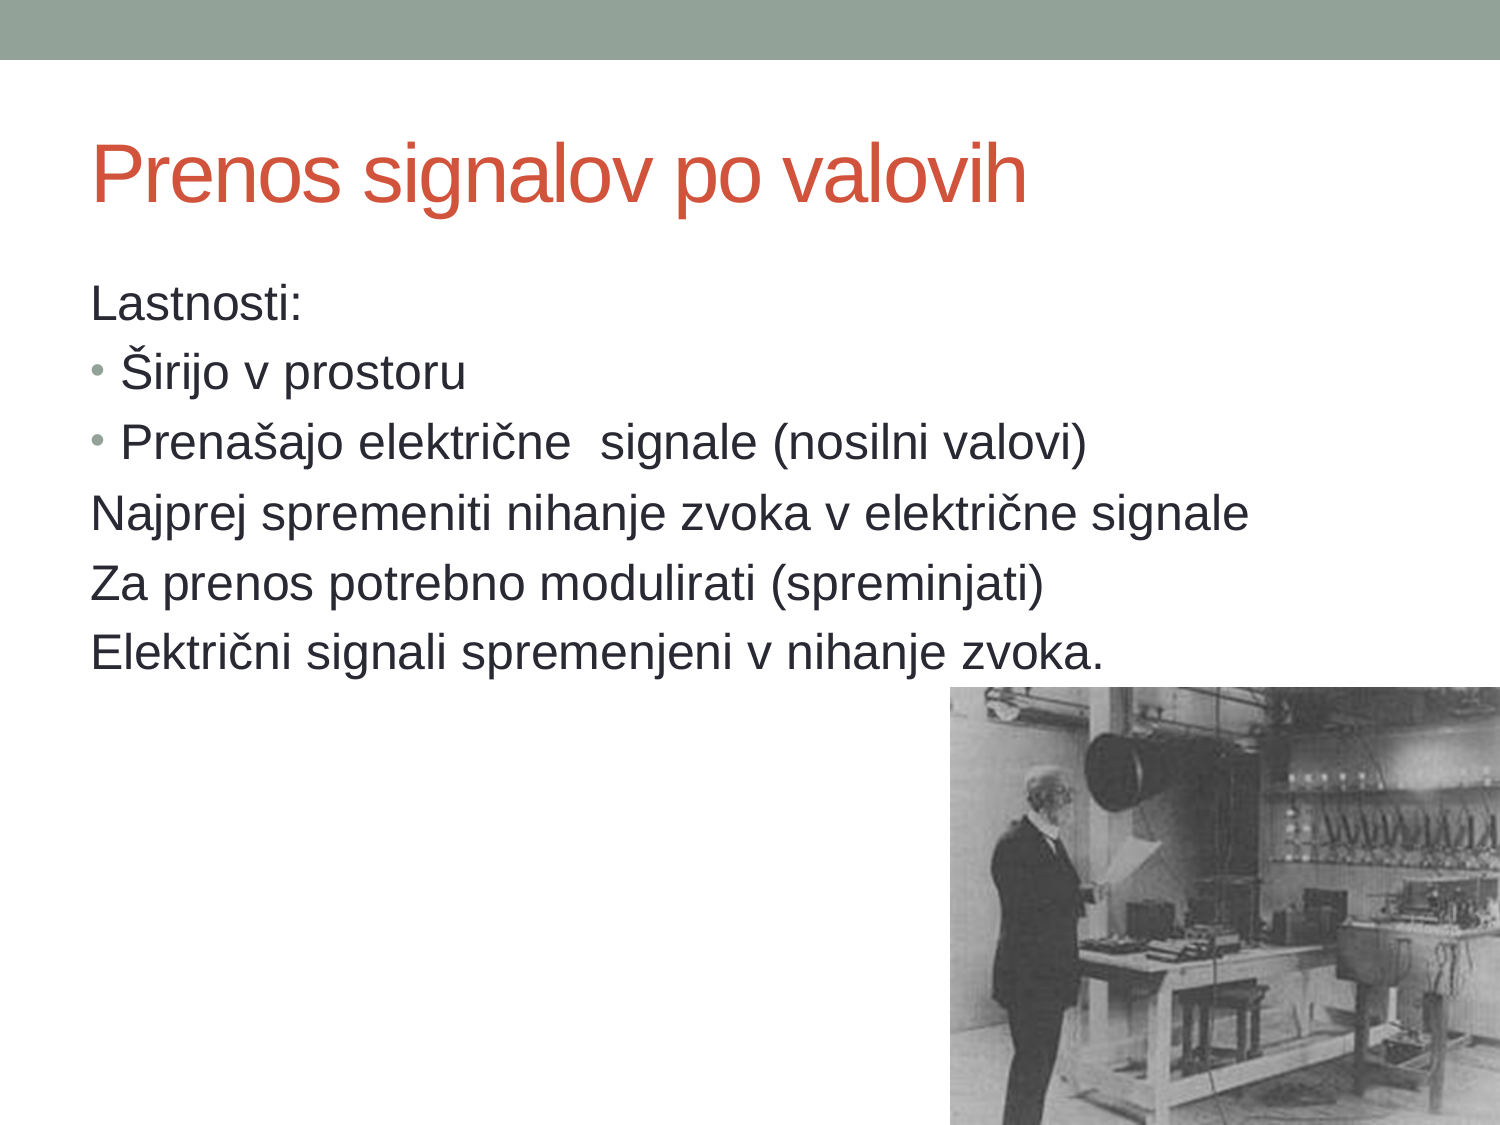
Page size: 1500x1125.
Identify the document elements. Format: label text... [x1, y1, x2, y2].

picture [950, 687, 1500, 1125]
title Prenos signalov po valovih [75, 87, 1425, 250]
list Lastnosti: Širijo v prostoru Prenašajo električne signale (nosilni valovi) Najprej spremeniti nihanje zvoka v električne signale Za prenos potrebno modulirati (spreminjati) Električni signali spremenjeni v nihanje zvoka. [75, 262, 1425, 1063]
